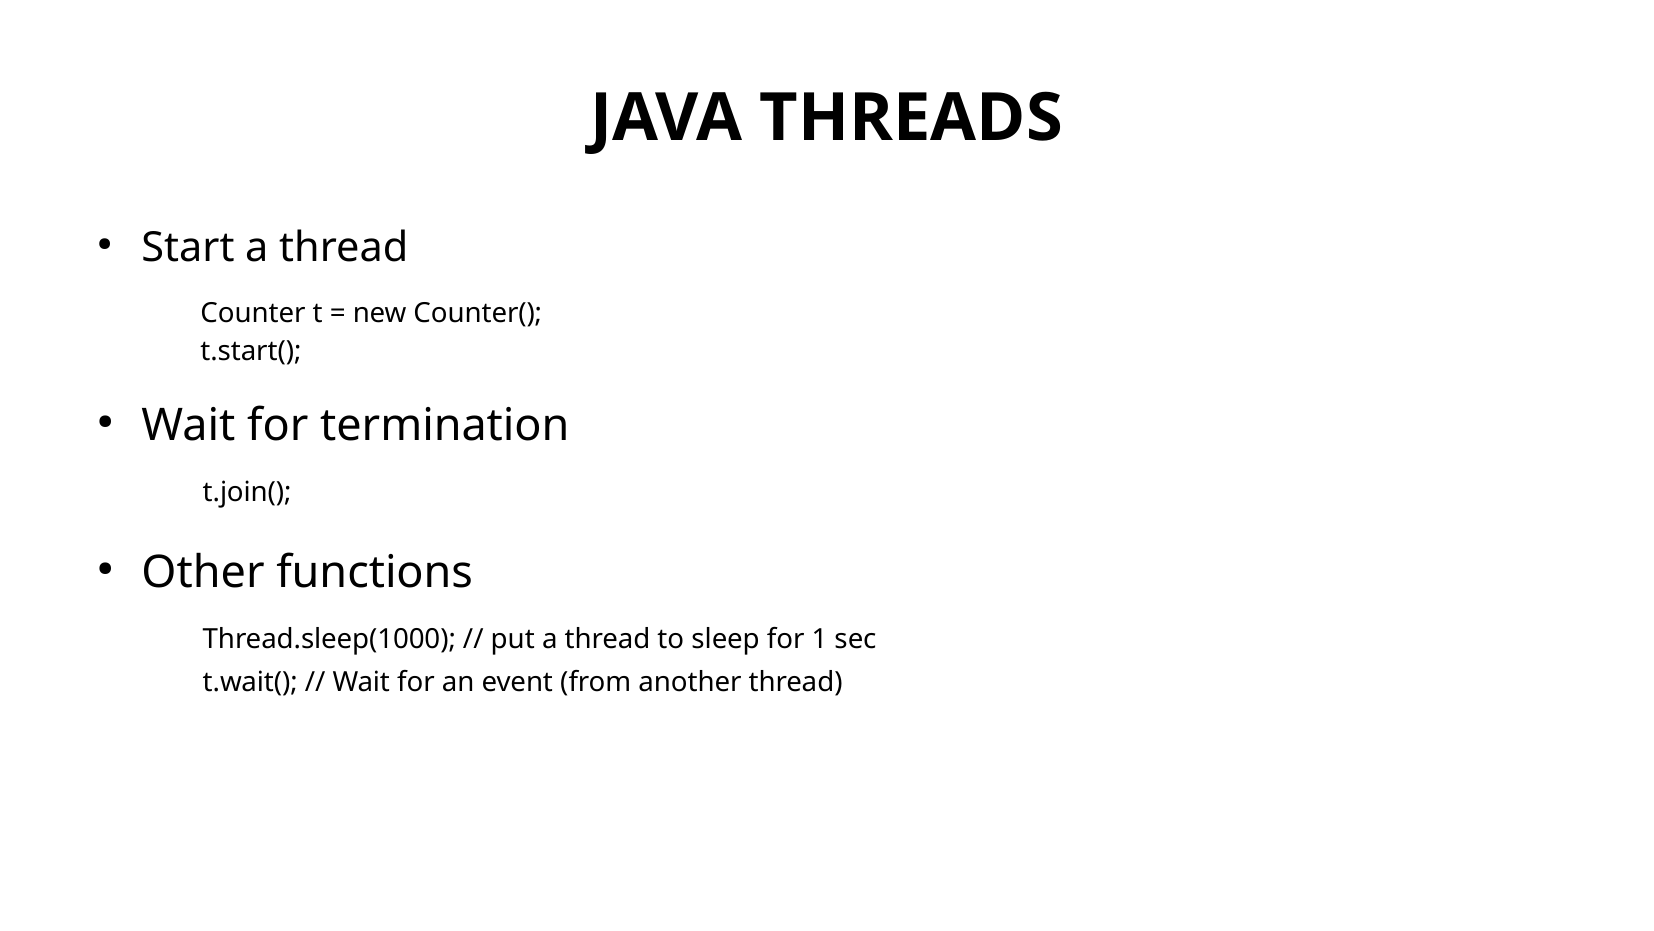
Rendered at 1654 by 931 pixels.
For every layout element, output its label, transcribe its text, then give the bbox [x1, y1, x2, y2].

title JAVA THREADS [82, 36, 1571, 193]
list Start a thread Counter t = new Counter(); t.start(); Wait for termination t.join(); Other functions Thread.sleep(1000); // put a thread to sleep for 1 sec t.wait(); // Wait for an event (from another thread) [82, 217, 1571, 804]
